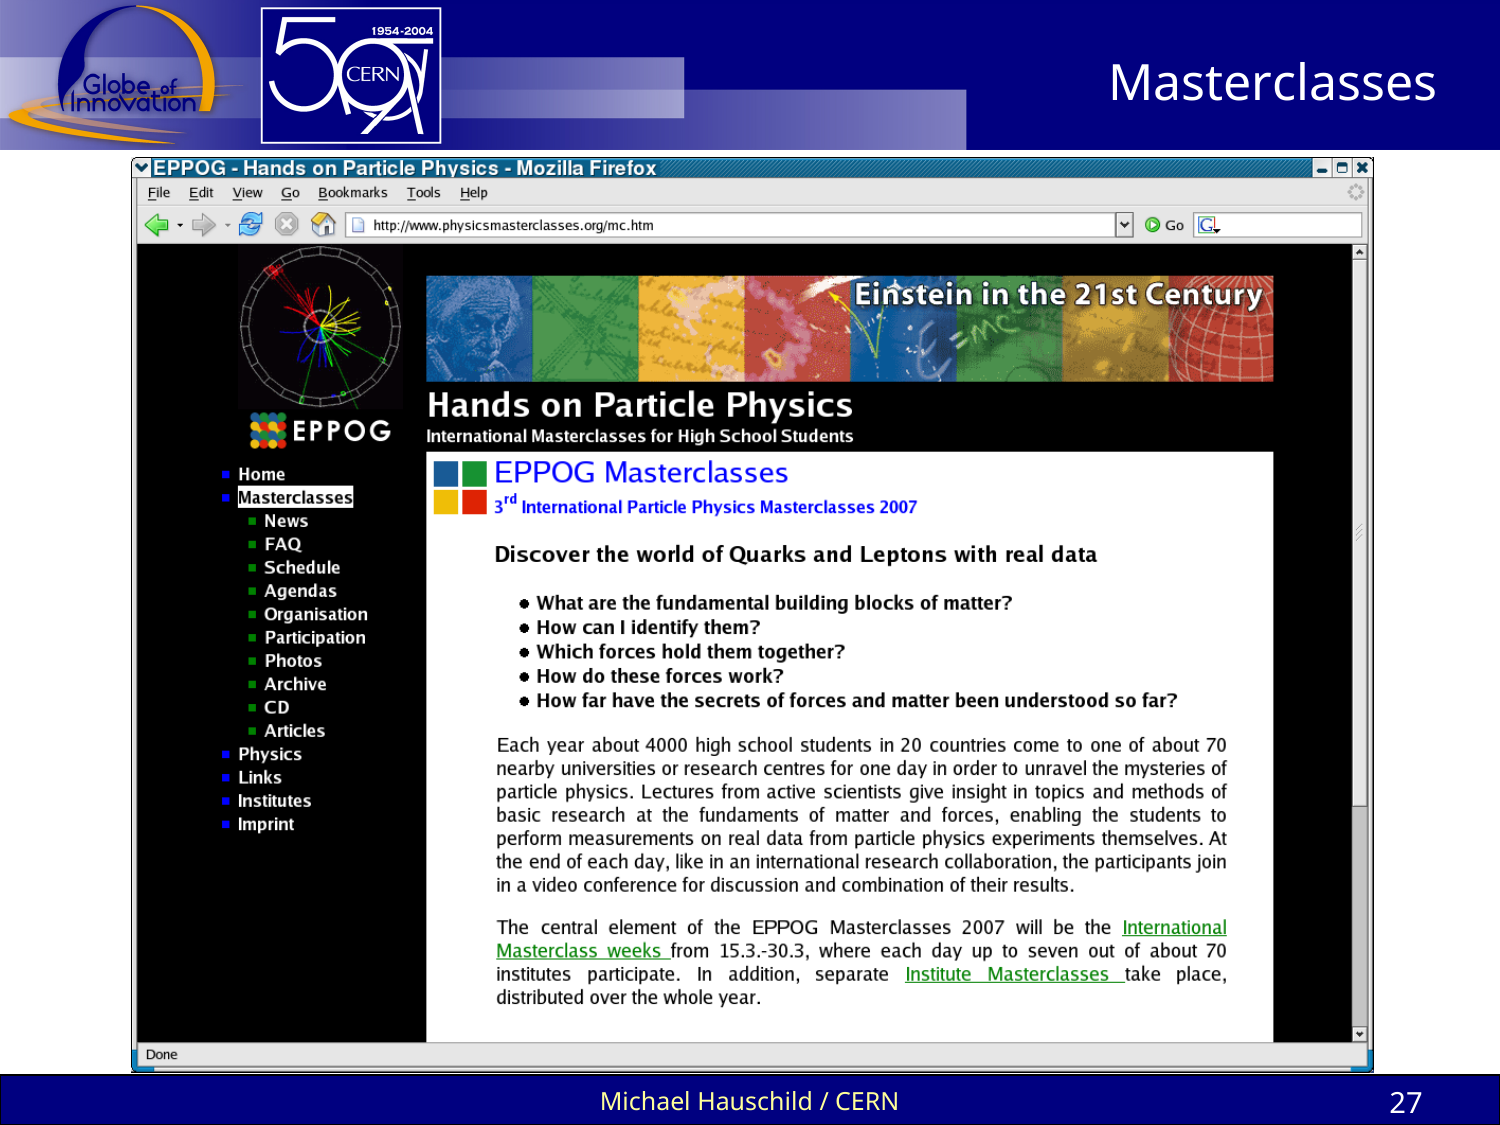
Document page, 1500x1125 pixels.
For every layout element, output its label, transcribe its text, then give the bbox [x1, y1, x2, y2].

picture [0, 0, 1500, 150]
title Masterclasses [450, 37, 1438, 126]
picture [131, 157, 1374, 1073]
